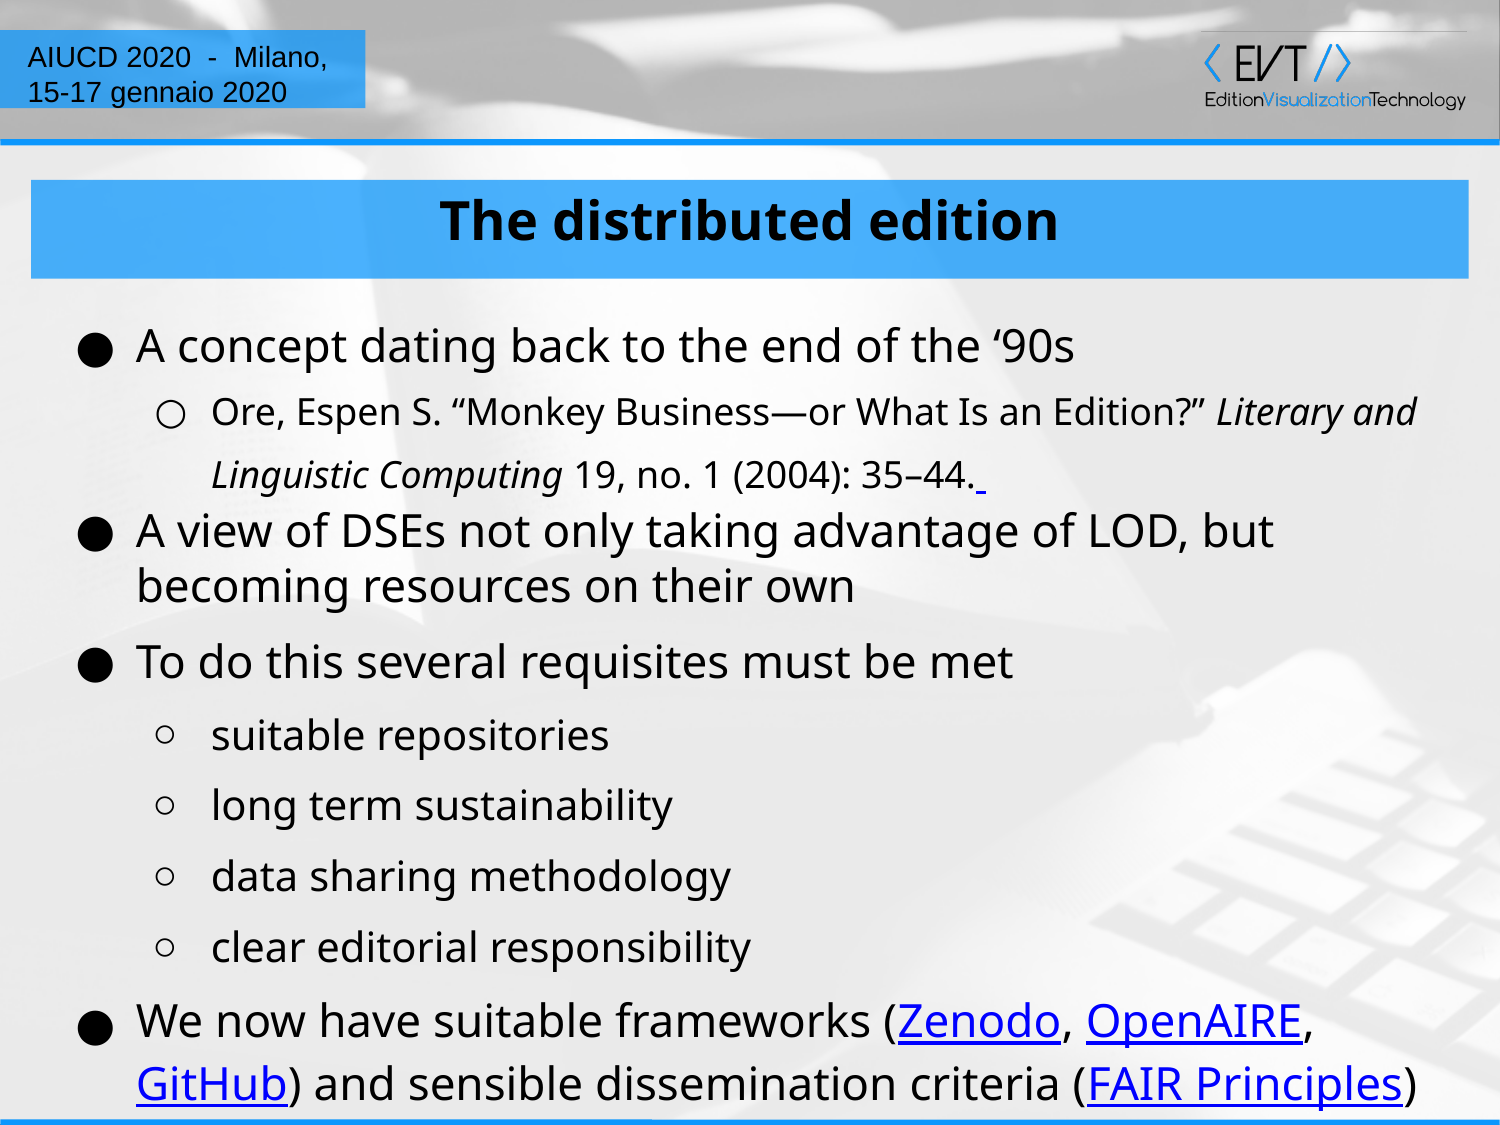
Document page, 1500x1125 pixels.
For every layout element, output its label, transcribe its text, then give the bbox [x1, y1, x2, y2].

list A concept dating back to the end of the ‘90s Ore, Espen S. “Monkey Business—or What Is an Edition?” Literary and Linguistic Computing 19, no. 1 (2004): 35–44. A view of DSEs not only taking advantage of LOD, but becoming resources on their own To do this several requisites must be met suitable repositories long term sustainability data sharing methodology clear editorial responsibility We now have suitable frameworks (Zenodo, OpenAIRE, GitHub) and sensible dissemination criteria (FAIR Principles) [51, 299, 1436, 1101]
text_box refers to www.ancientwisdoms.ac.uk/media/ontology/sawsOntology.owl#refersTo [0, 30, 366, 109]
picture [1201, 31, 1467, 112]
title The distributed edition [31, 176, 1469, 276]
